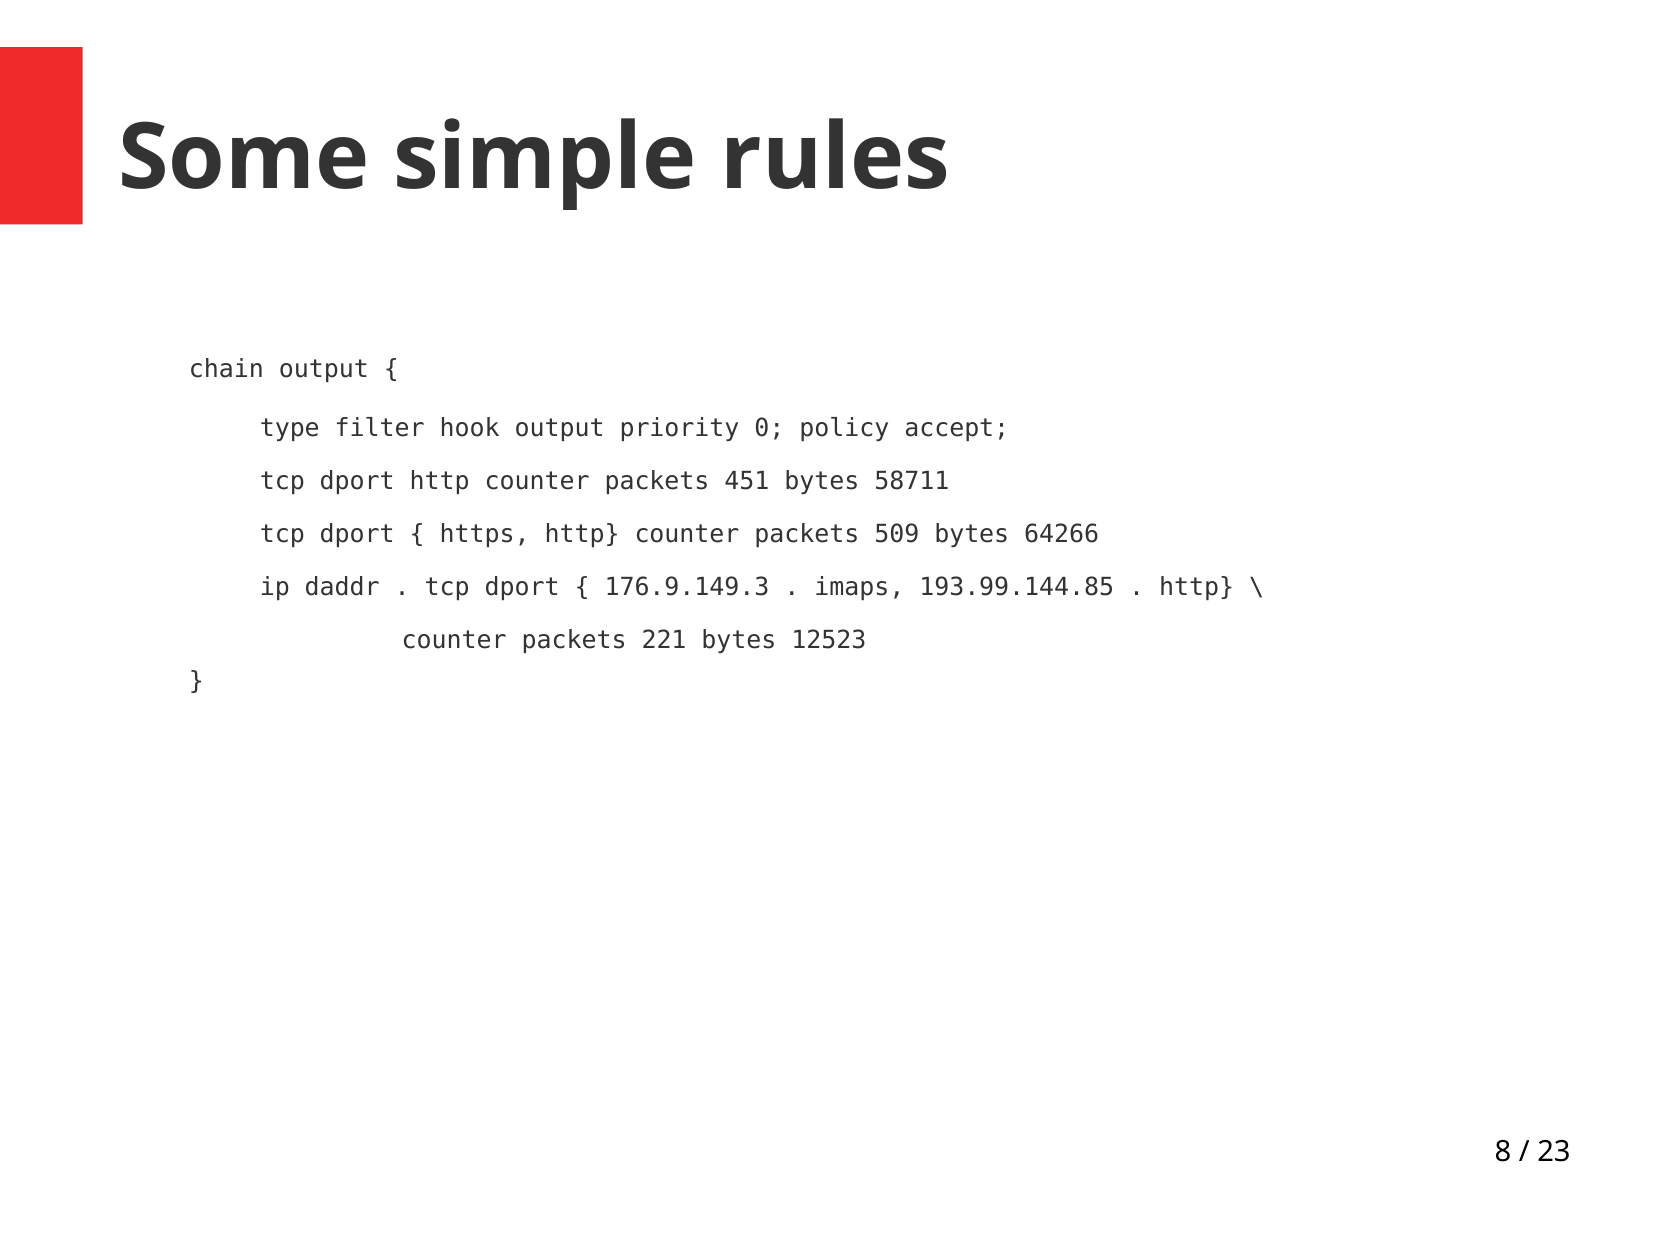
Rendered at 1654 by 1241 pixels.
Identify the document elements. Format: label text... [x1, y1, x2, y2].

title Some simple rules [118, 49, 1571, 257]
list chain output { type filter hook output priority 0; policy accept; tcp dport http counter packets 451 bytes 58711 tcp dport { https, http} counter packets 509 bytes 64266 ip daddr . tcp dport { 176.9.149.3 . imaps, 193.99.144.85 . http} \ counter packets 221 bytes 12523 } [118, 354, 1536, 1074]
